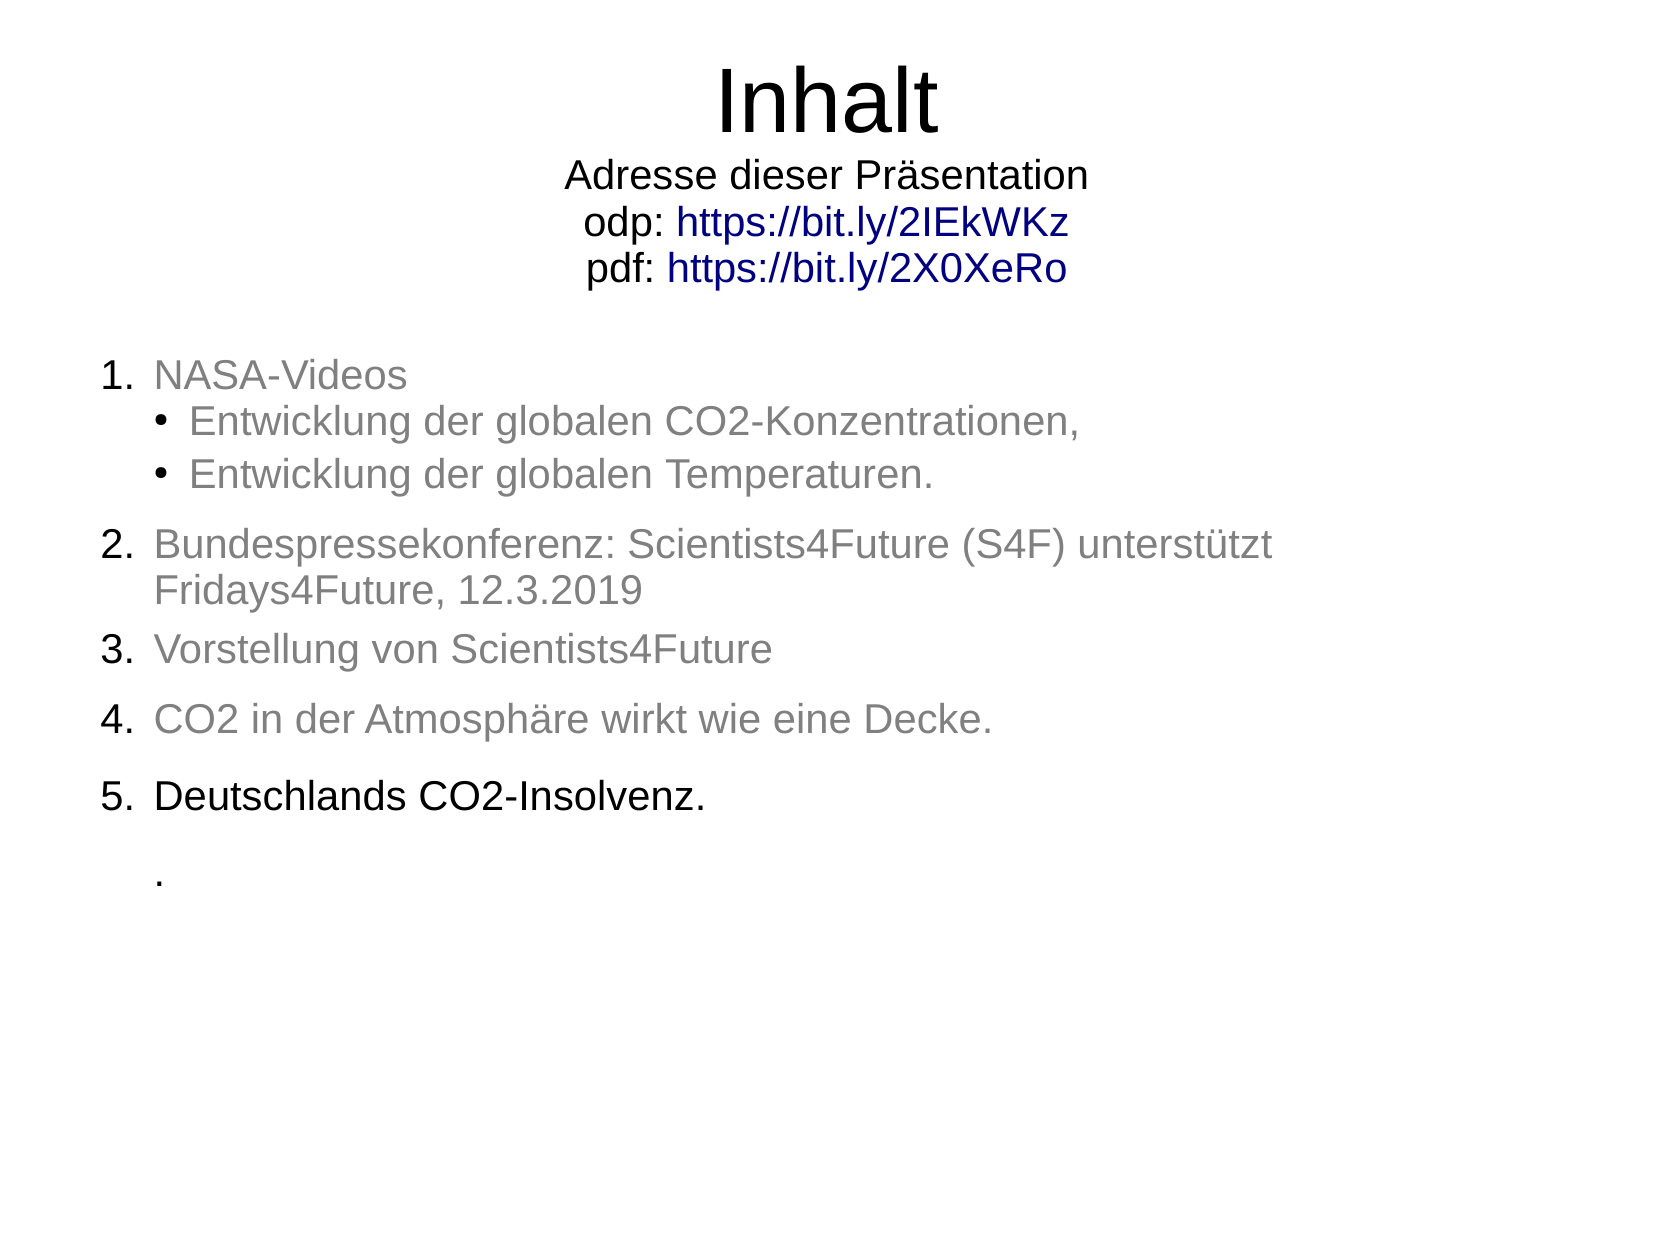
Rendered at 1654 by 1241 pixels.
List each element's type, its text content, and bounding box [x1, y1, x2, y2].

title Inhalt Adresse dieser Präsentation odp: https://bit.ly/2IEkWKz pdf: https://bit.ly/2X0XeRo [82, 49, 1571, 292]
list NASA-Videos Entwicklung der globalen CO2-Konzentrationen, Entwicklung der globalen Temperaturen. Bundespressekonferenz: Scientists4Future (S4F) unterstützt Fridays4Future, 12.3.2019 Vorstellung von Scientists4Future CO2 in der Atmosphäre wirkt wie eine Decke. Deutschlands CO2-Insolvenz. . [82, 351, 1571, 1170]
